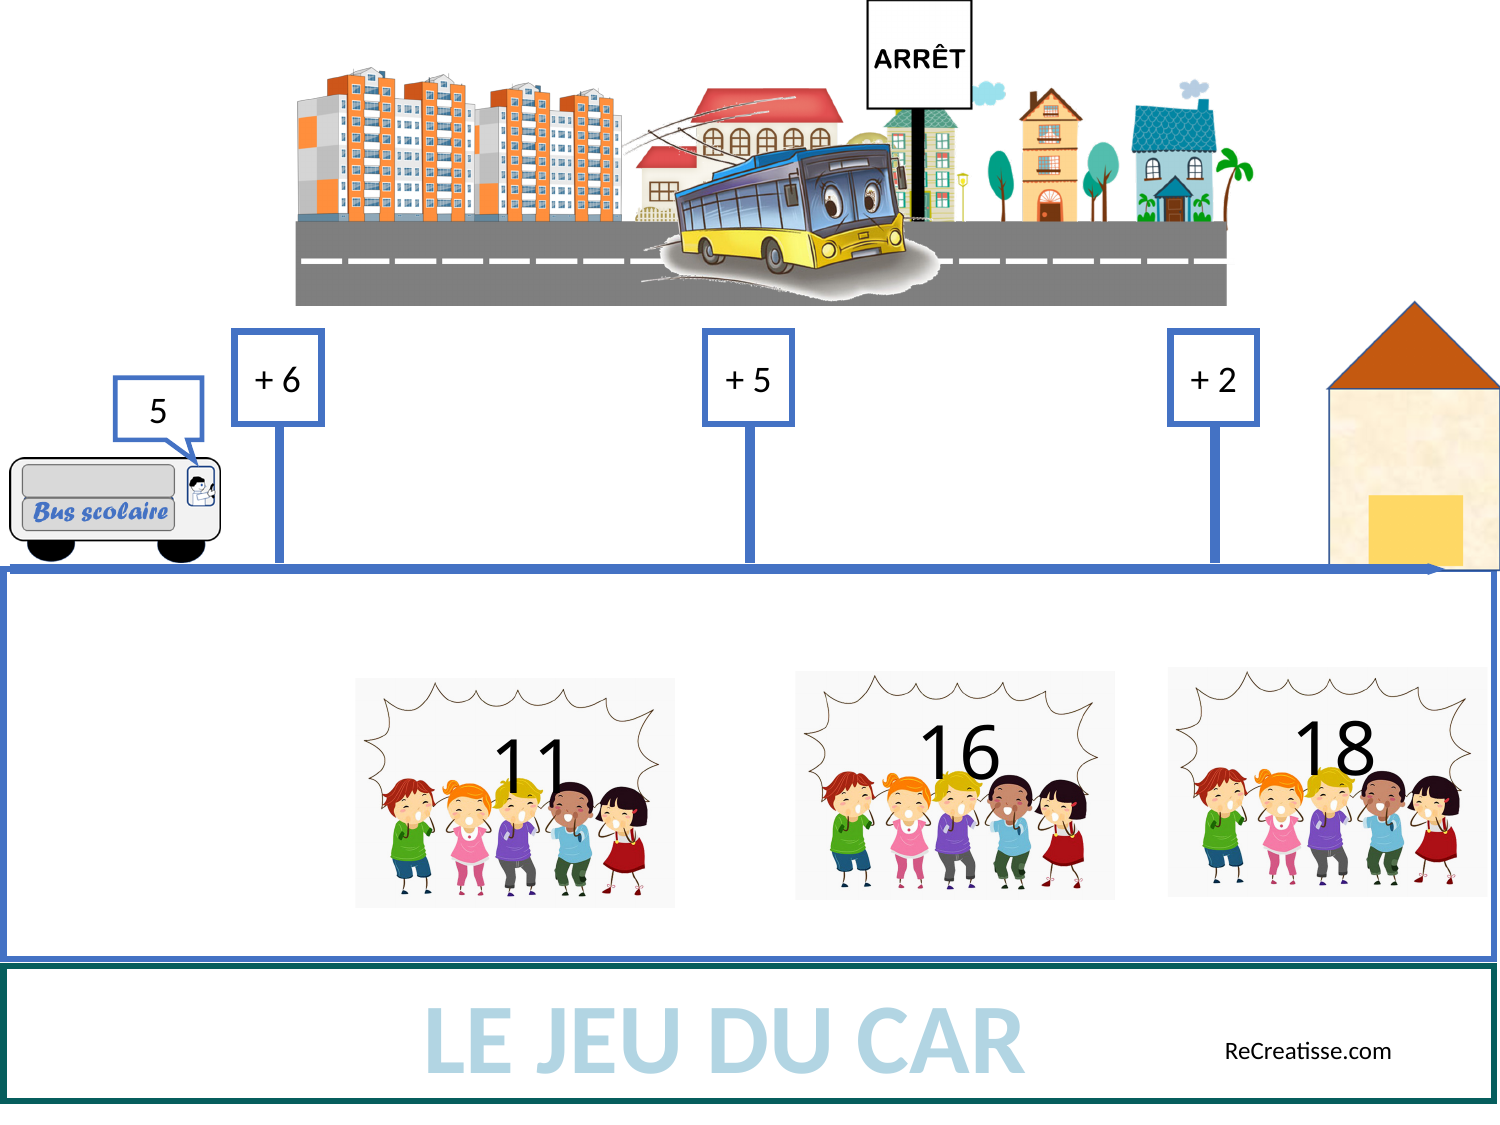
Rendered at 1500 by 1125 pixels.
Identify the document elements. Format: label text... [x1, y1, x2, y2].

picture [295, 0, 1261, 306]
picture [9, 457, 221, 563]
text_box 11 [476, 711, 592, 816]
text_box [3, 569, 1494, 959]
text_box ReCreatisse.com [1210, 1027, 1408, 1073]
text_box + 2 [1170, 332, 1257, 424]
text_box 16 [902, 697, 1018, 802]
text_box 5 [115, 377, 202, 461]
picture [1325, 300, 1500, 580]
text_box LE JEU DU CAR [3, 966, 1494, 1101]
text_box + 5 [705, 332, 792, 424]
picture [795, 671, 1115, 900]
text_box 18 [1277, 693, 1393, 798]
text_box + 6 [235, 332, 321, 424]
picture [1167, 667, 1488, 897]
picture [355, 678, 676, 908]
